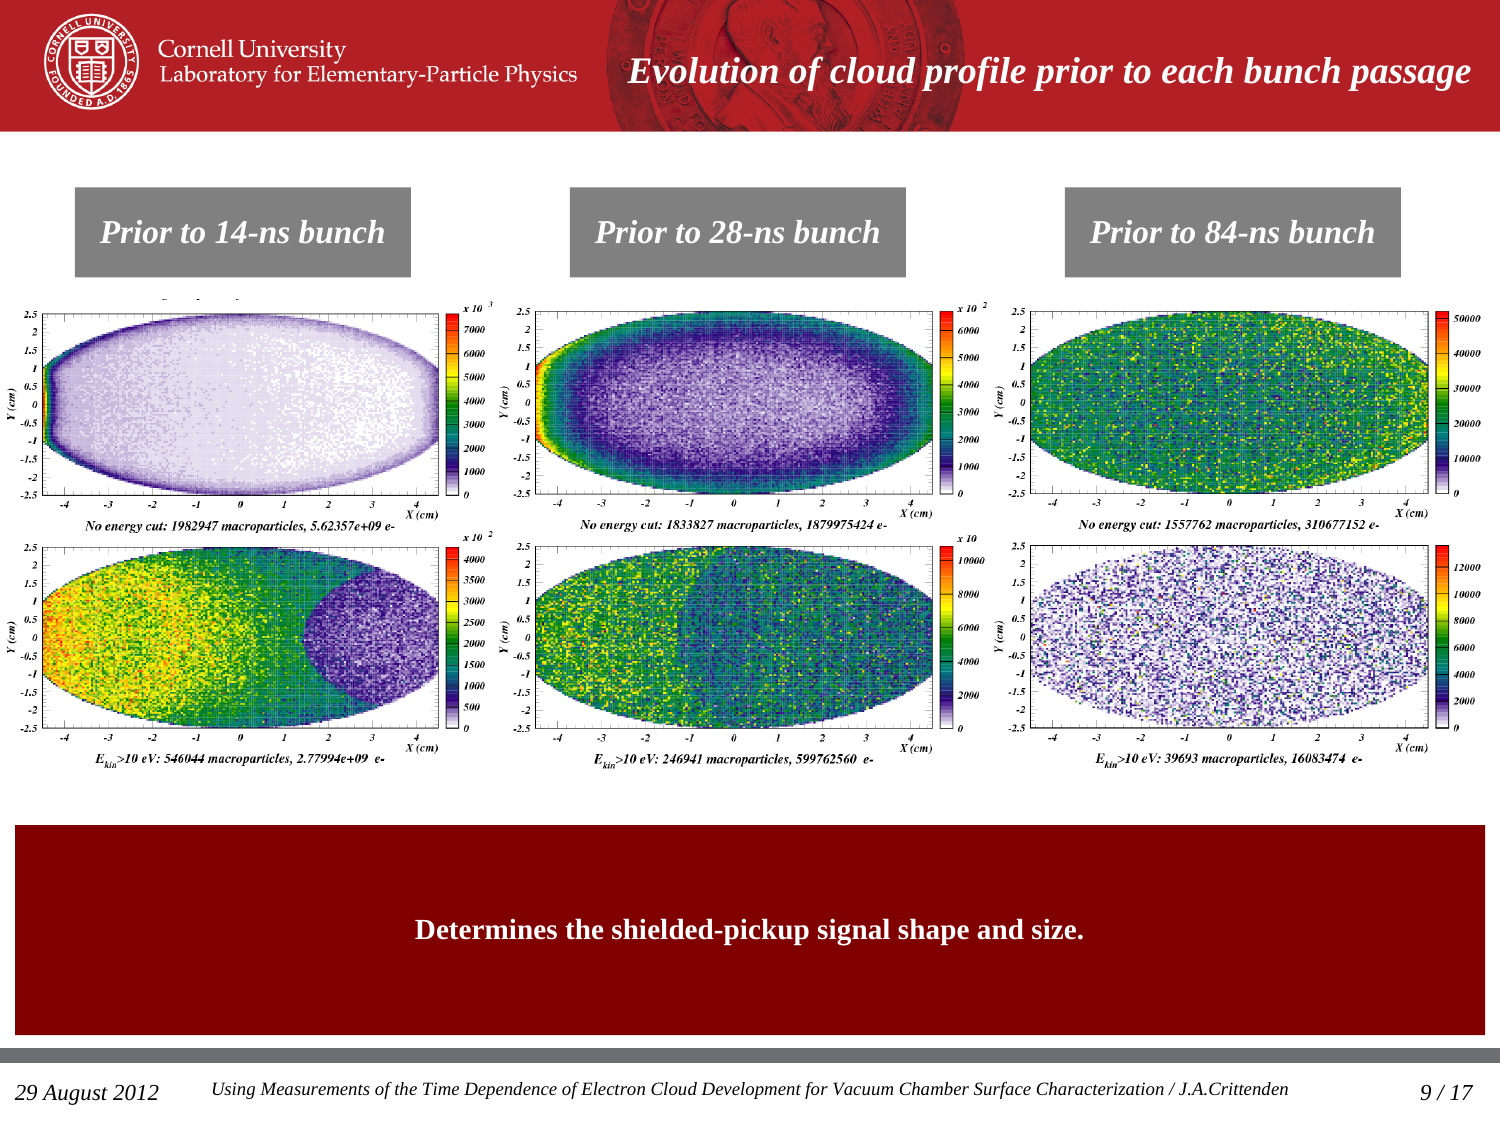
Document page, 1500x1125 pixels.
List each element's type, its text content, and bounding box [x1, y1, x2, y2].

text_box Determines the shielded-pickup signal shape and size. [15, 825, 1486, 1036]
text_box Prior to 14-ns bunch [74, 187, 411, 278]
text_box Prior to 28-ns bunch [569, 187, 906, 278]
text_box Prior to 84-ns bunch [1064, 187, 1401, 278]
picture [0, 299, 1486, 772]
title Evolution of cloud profile prior to each bunch passage [600, 7, 1500, 136]
picture [0, 0, 1500, 132]
